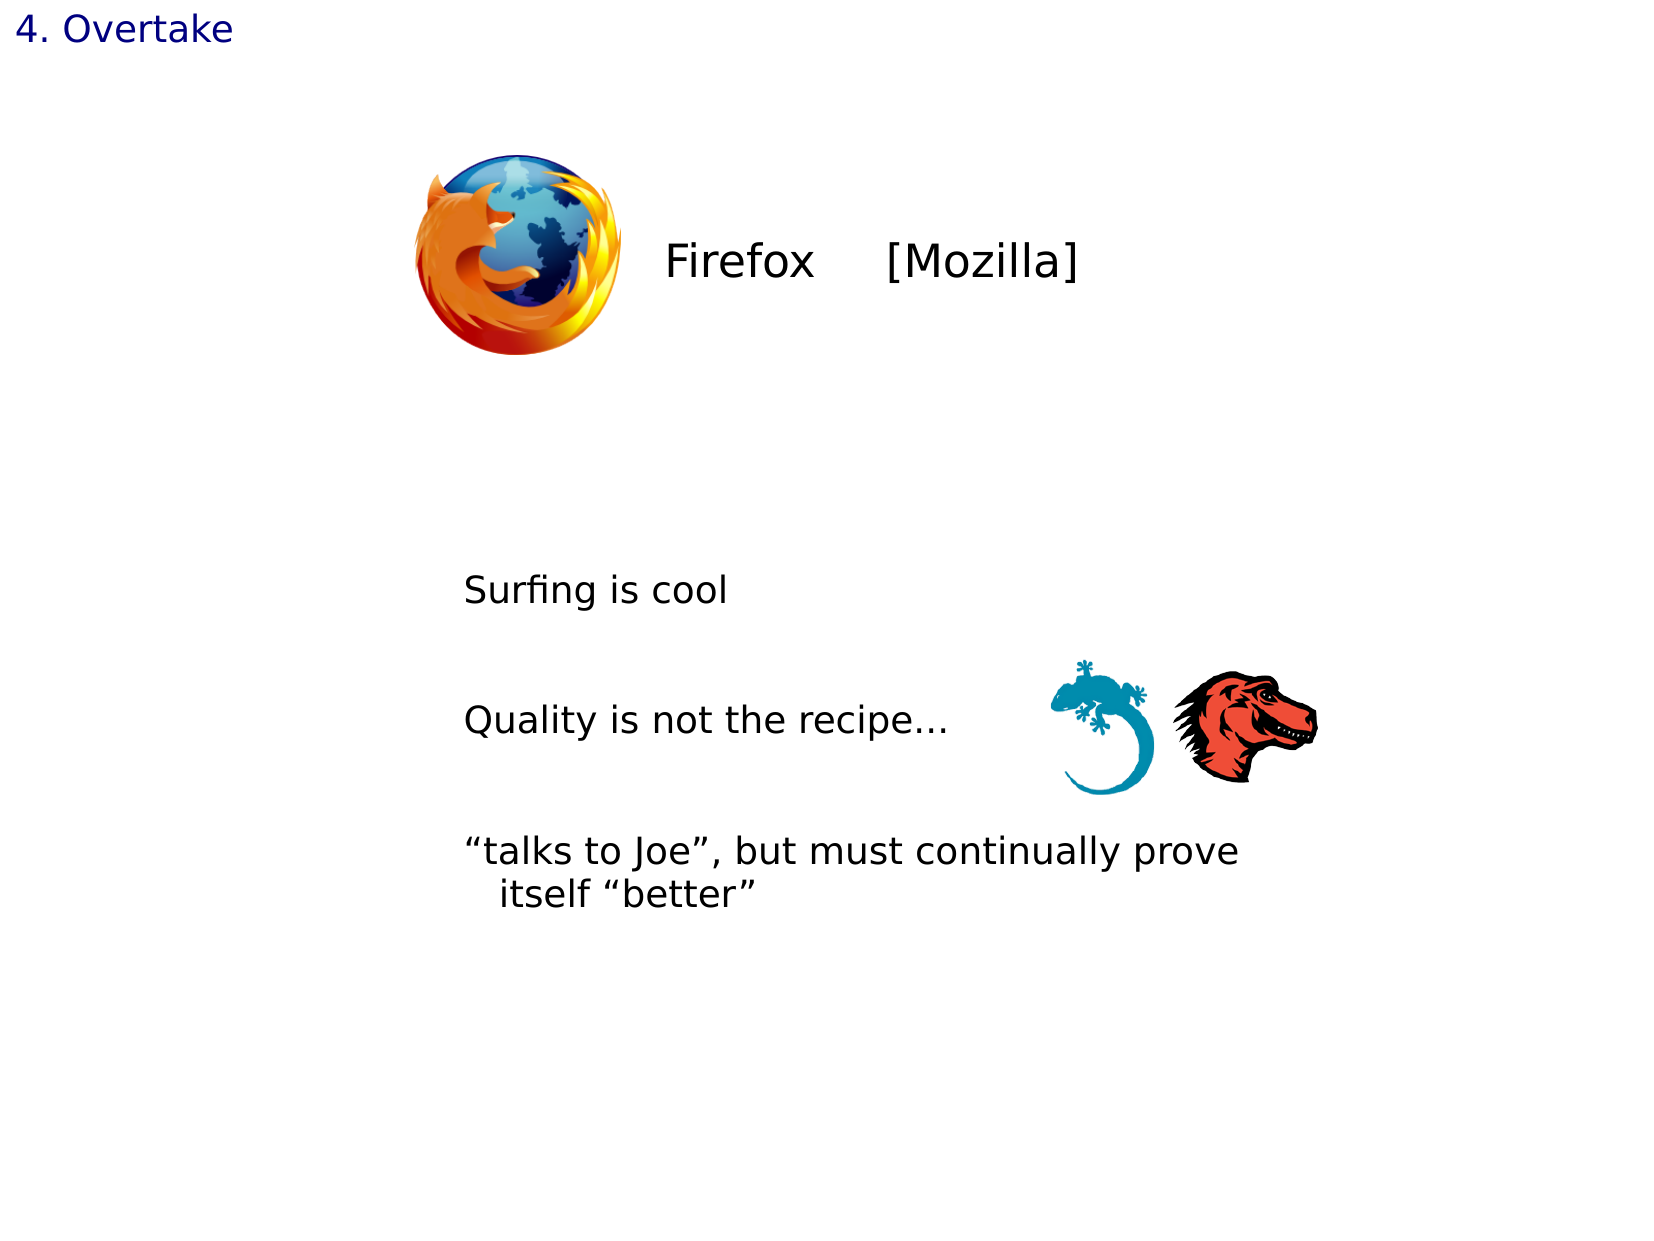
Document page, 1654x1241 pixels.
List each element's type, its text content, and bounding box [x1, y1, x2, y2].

picture [1038, 655, 1329, 798]
text_box Surfing is cool Quality is not the recipe... “talks to Joe”, but must continually prove itself “better” [413, 561, 1300, 925]
picture [414, 155, 621, 355]
text_box 4. Overtake [0, 0, 768, 59]
text_box Firefox [Mozilla] [649, 227, 1329, 296]
